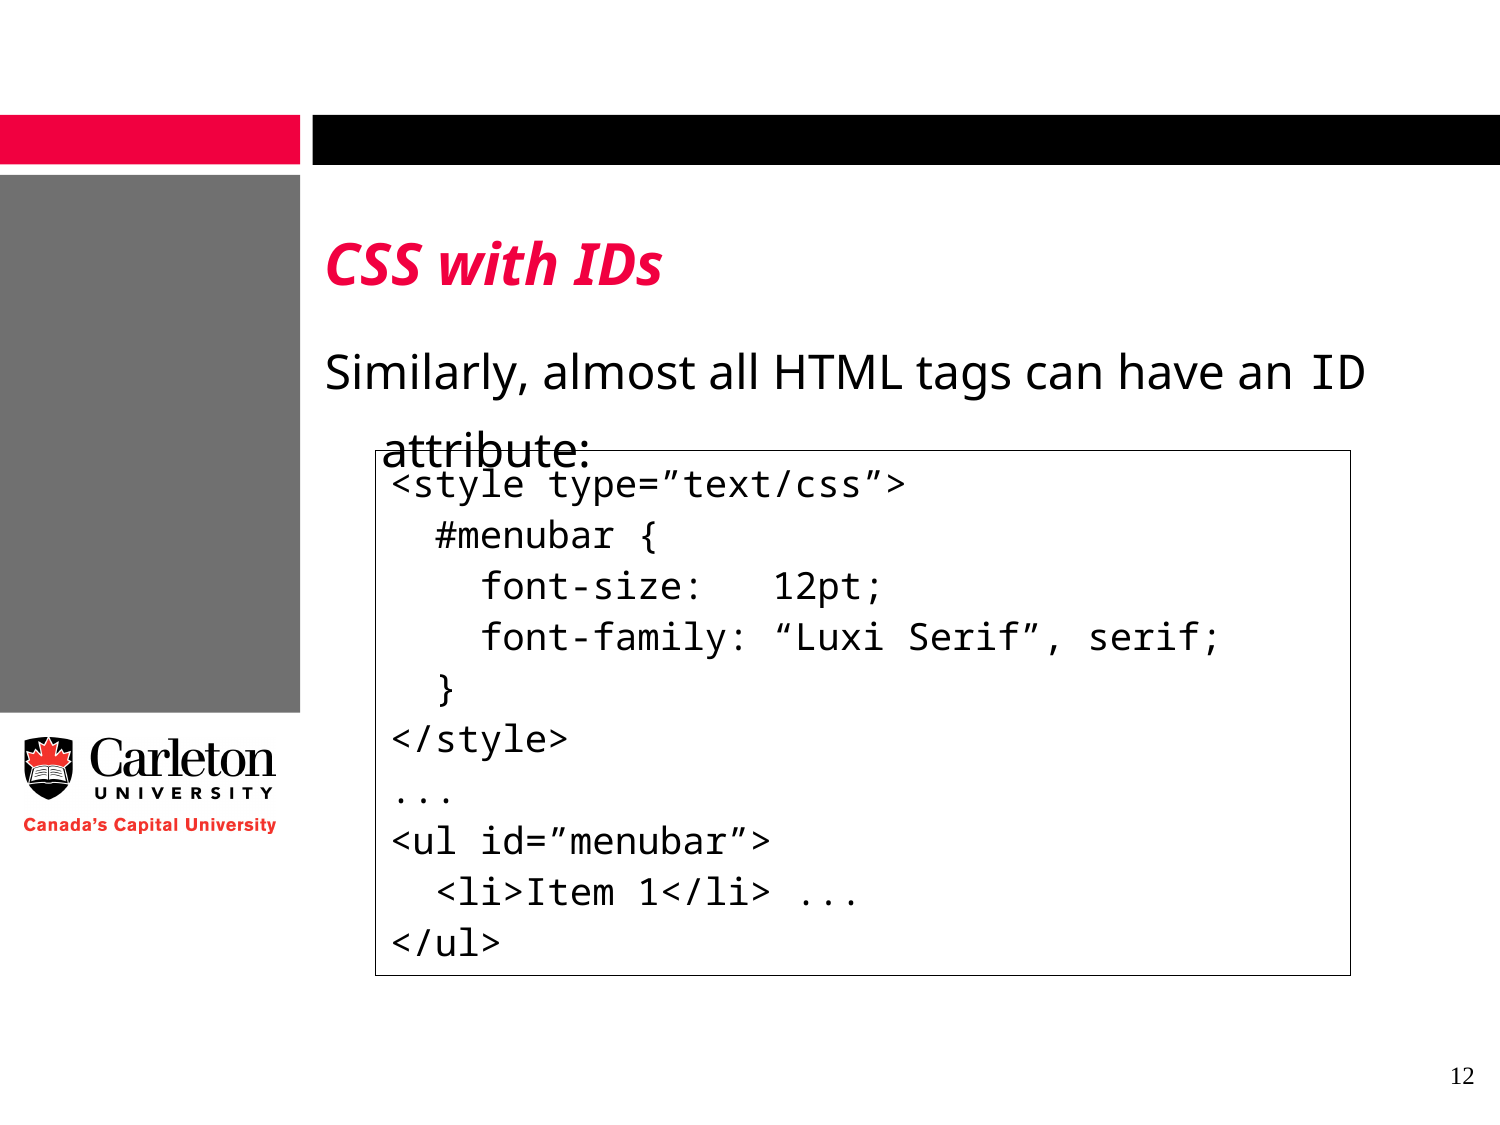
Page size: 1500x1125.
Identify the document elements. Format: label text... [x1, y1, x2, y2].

title CSS with IDs [324, 194, 1450, 324]
text_box <style type=”text/css”> #menubar { font-size: 12pt; font-family: “Luxi Serif”, serif; } </style> ... <ul id=”menubar”> <li>Item 1</li> ... </ul> [375, 450, 1351, 918]
picture [24, 737, 276, 834]
list Similarly, almost all HTML tags can have an ID attribute: [324, 324, 1450, 488]
